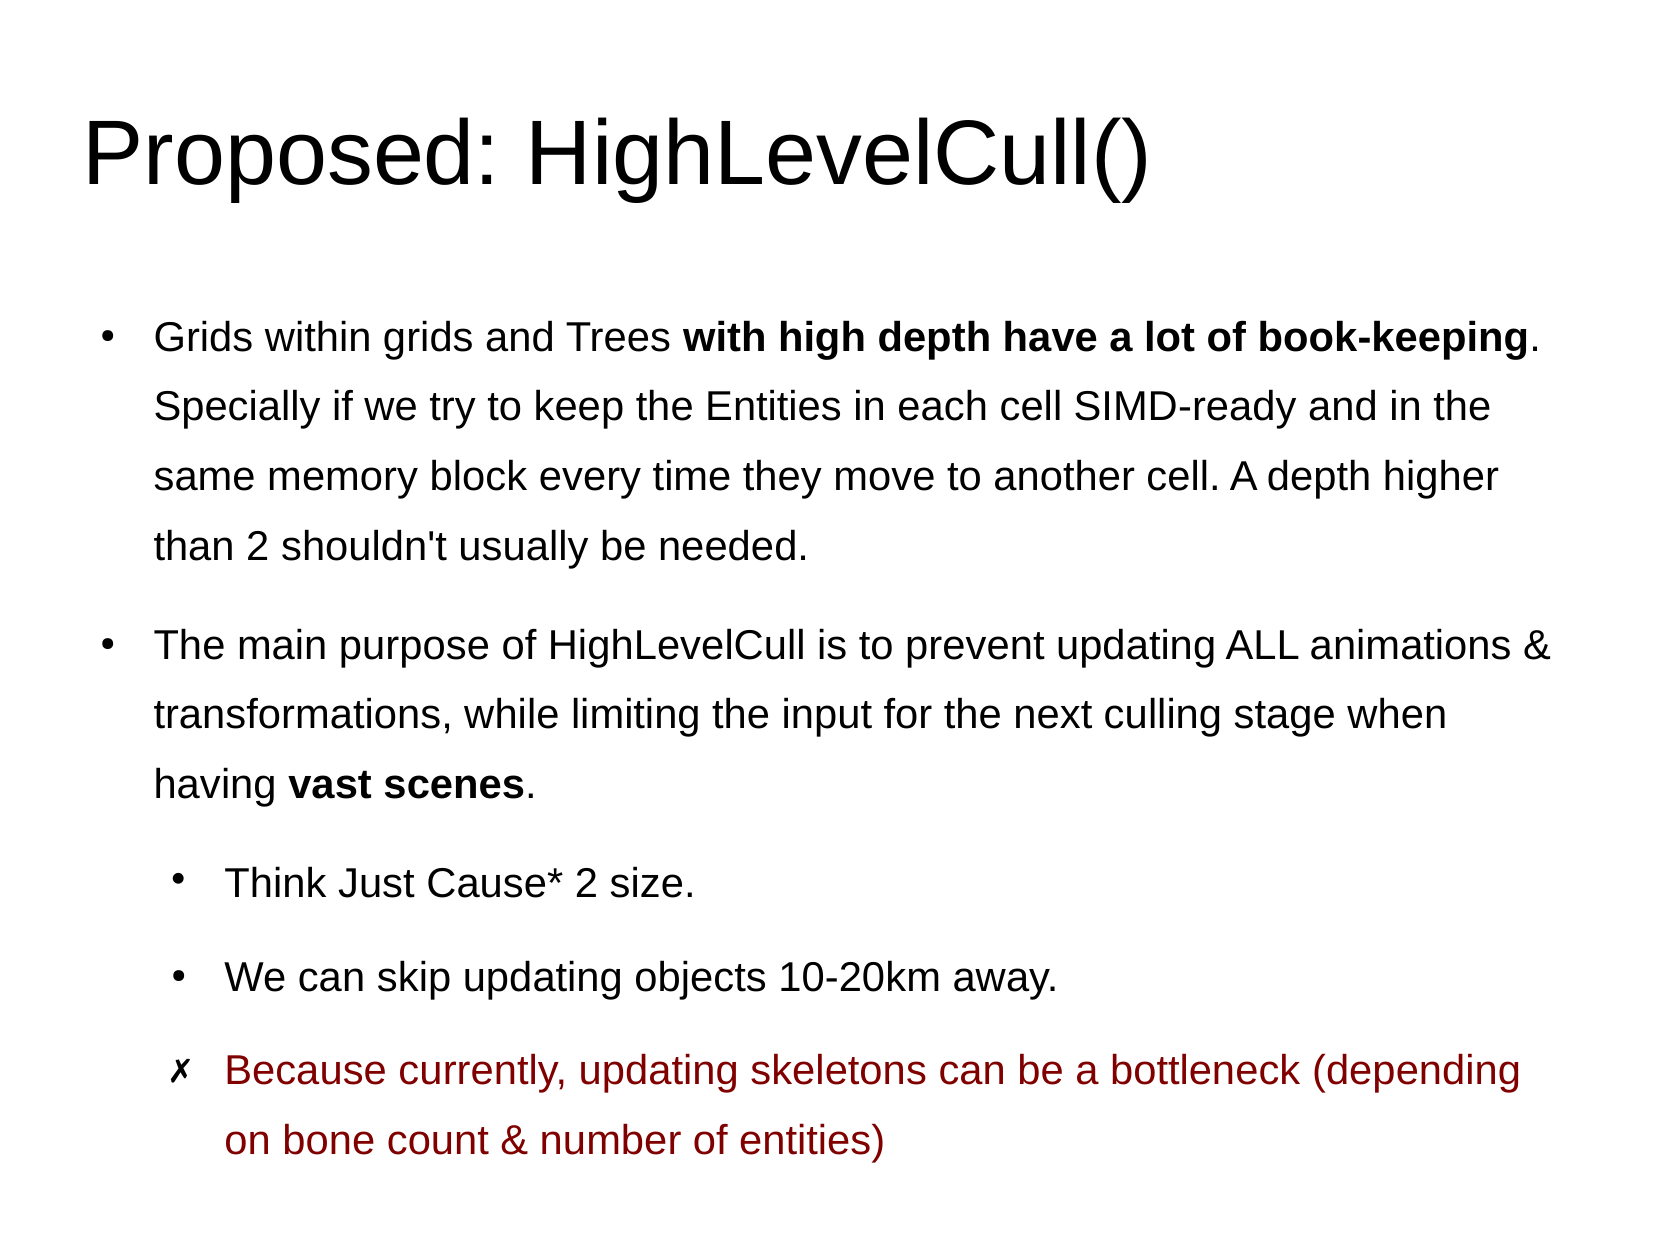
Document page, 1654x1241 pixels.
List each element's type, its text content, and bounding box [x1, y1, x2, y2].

title Proposed: HighLevelCull() [82, 49, 1571, 257]
list Grids within grids and Trees with high depth have a lot of book-keeping. Specially if we try to keep the Entities in each cell SIMD-ready and in the same memory block every time they move to another cell. A depth higher than 2 shouldn't usually be needed. The main purpose of HighLevelCull is to prevent updating ALL animations & transformations, while limiting the input for the next culling stage when having vast scenes. Think Just Cause* 2 size. We can skip updating objects 10-20km away. Because currently, updating skeletons can be a bottleneck (depending on bone count & number of entities) [82, 290, 1571, 1148]
